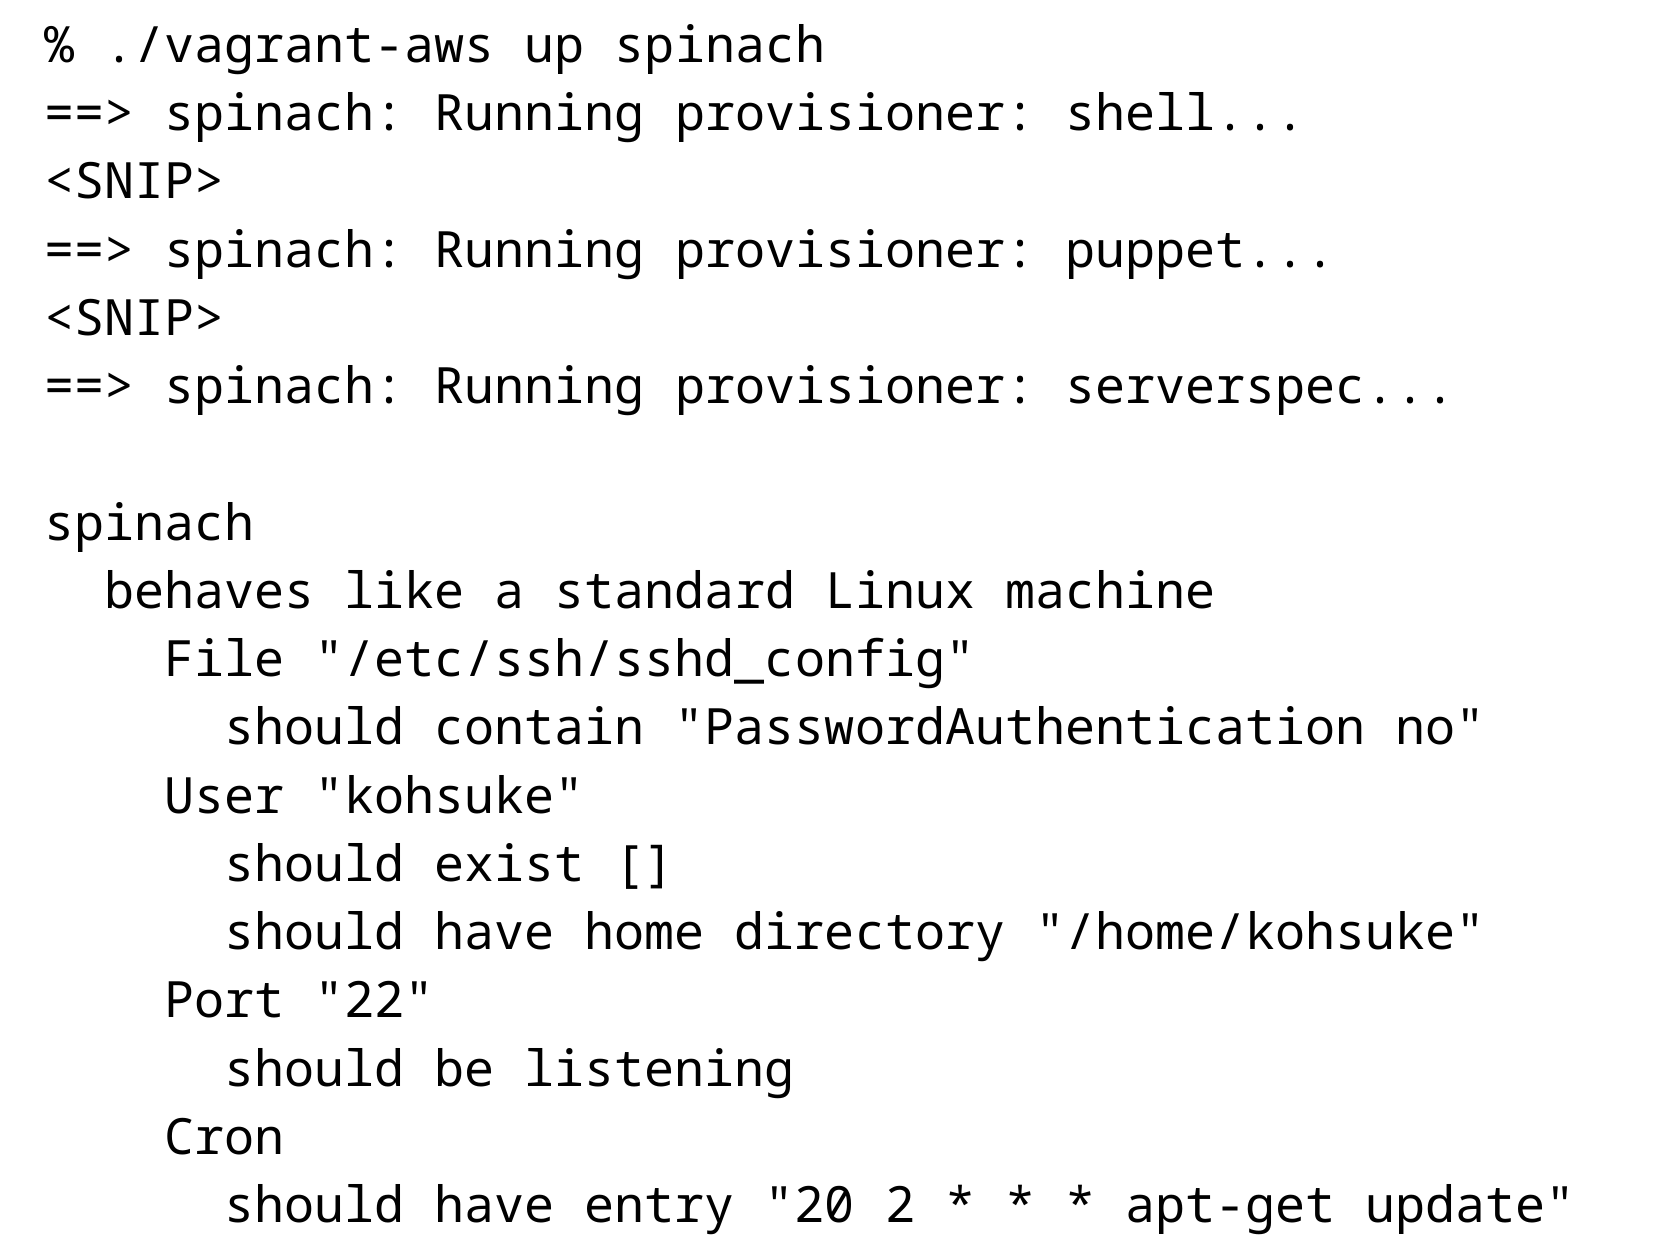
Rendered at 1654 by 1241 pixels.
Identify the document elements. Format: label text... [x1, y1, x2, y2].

text_box % ./vagrant-aws up spinach ==> spinach: Running provisioner: shell... <SNIP> ==> spinach: Running provisioner: puppet... <SNIP> ==> spinach: Running provisioner: serverspec... spinach behaves like a standard Linux machine File "/etc/ssh/sshd_config" should contain "PasswordAuthentication no" User "kohsuke" should exist [] should have home directory "/home/kohsuke" Port "22" should be listening Cron should have entry "20 2 * * * apt-get update" groovy support File "/etc/profile.d/groovy.sh" should be file File "/opt/groovy-2.3.1/bin/groovy" should be file [30, 1, 1590, 1241]
